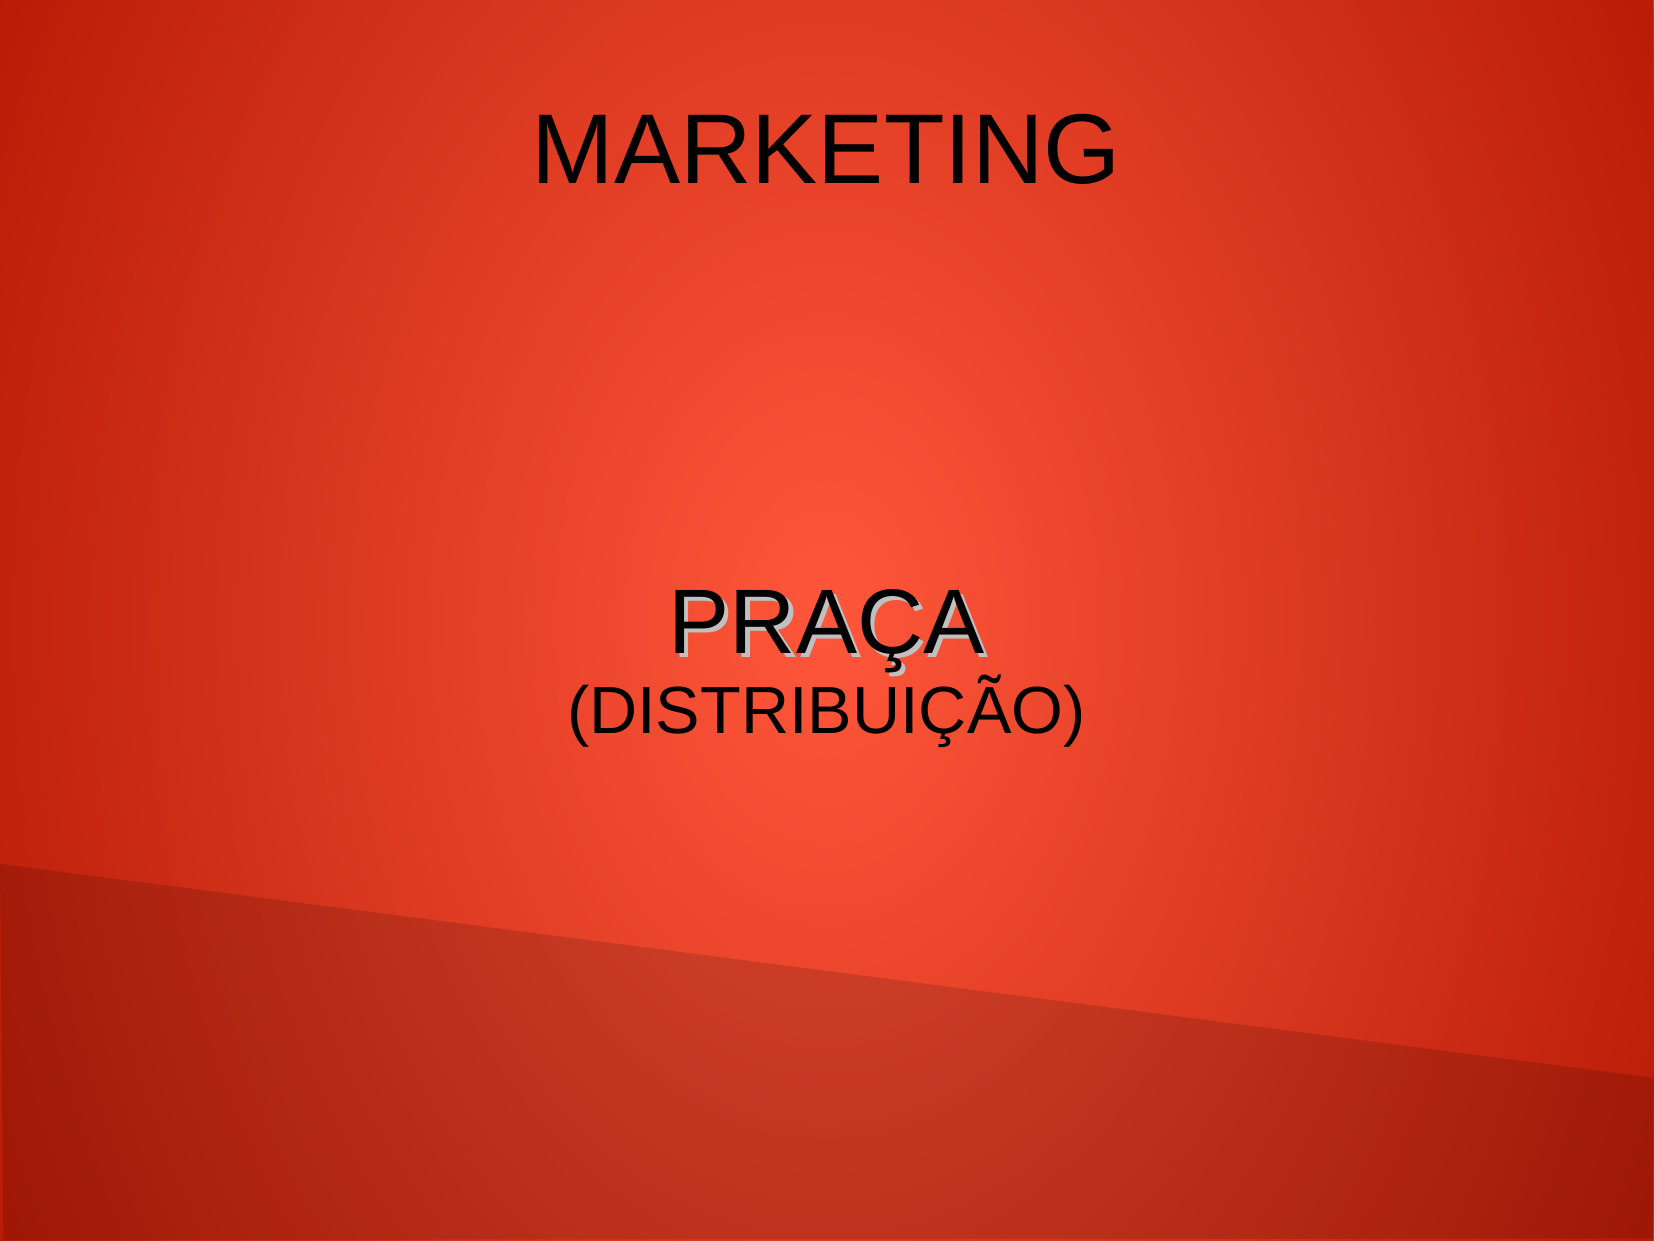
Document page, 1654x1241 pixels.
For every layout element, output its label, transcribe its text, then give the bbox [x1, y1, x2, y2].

title MARKETING [82, 47, 1571, 252]
subtitle PRAÇA (DISTRIBUIÇÃO) [82, 299, 1571, 1019]
